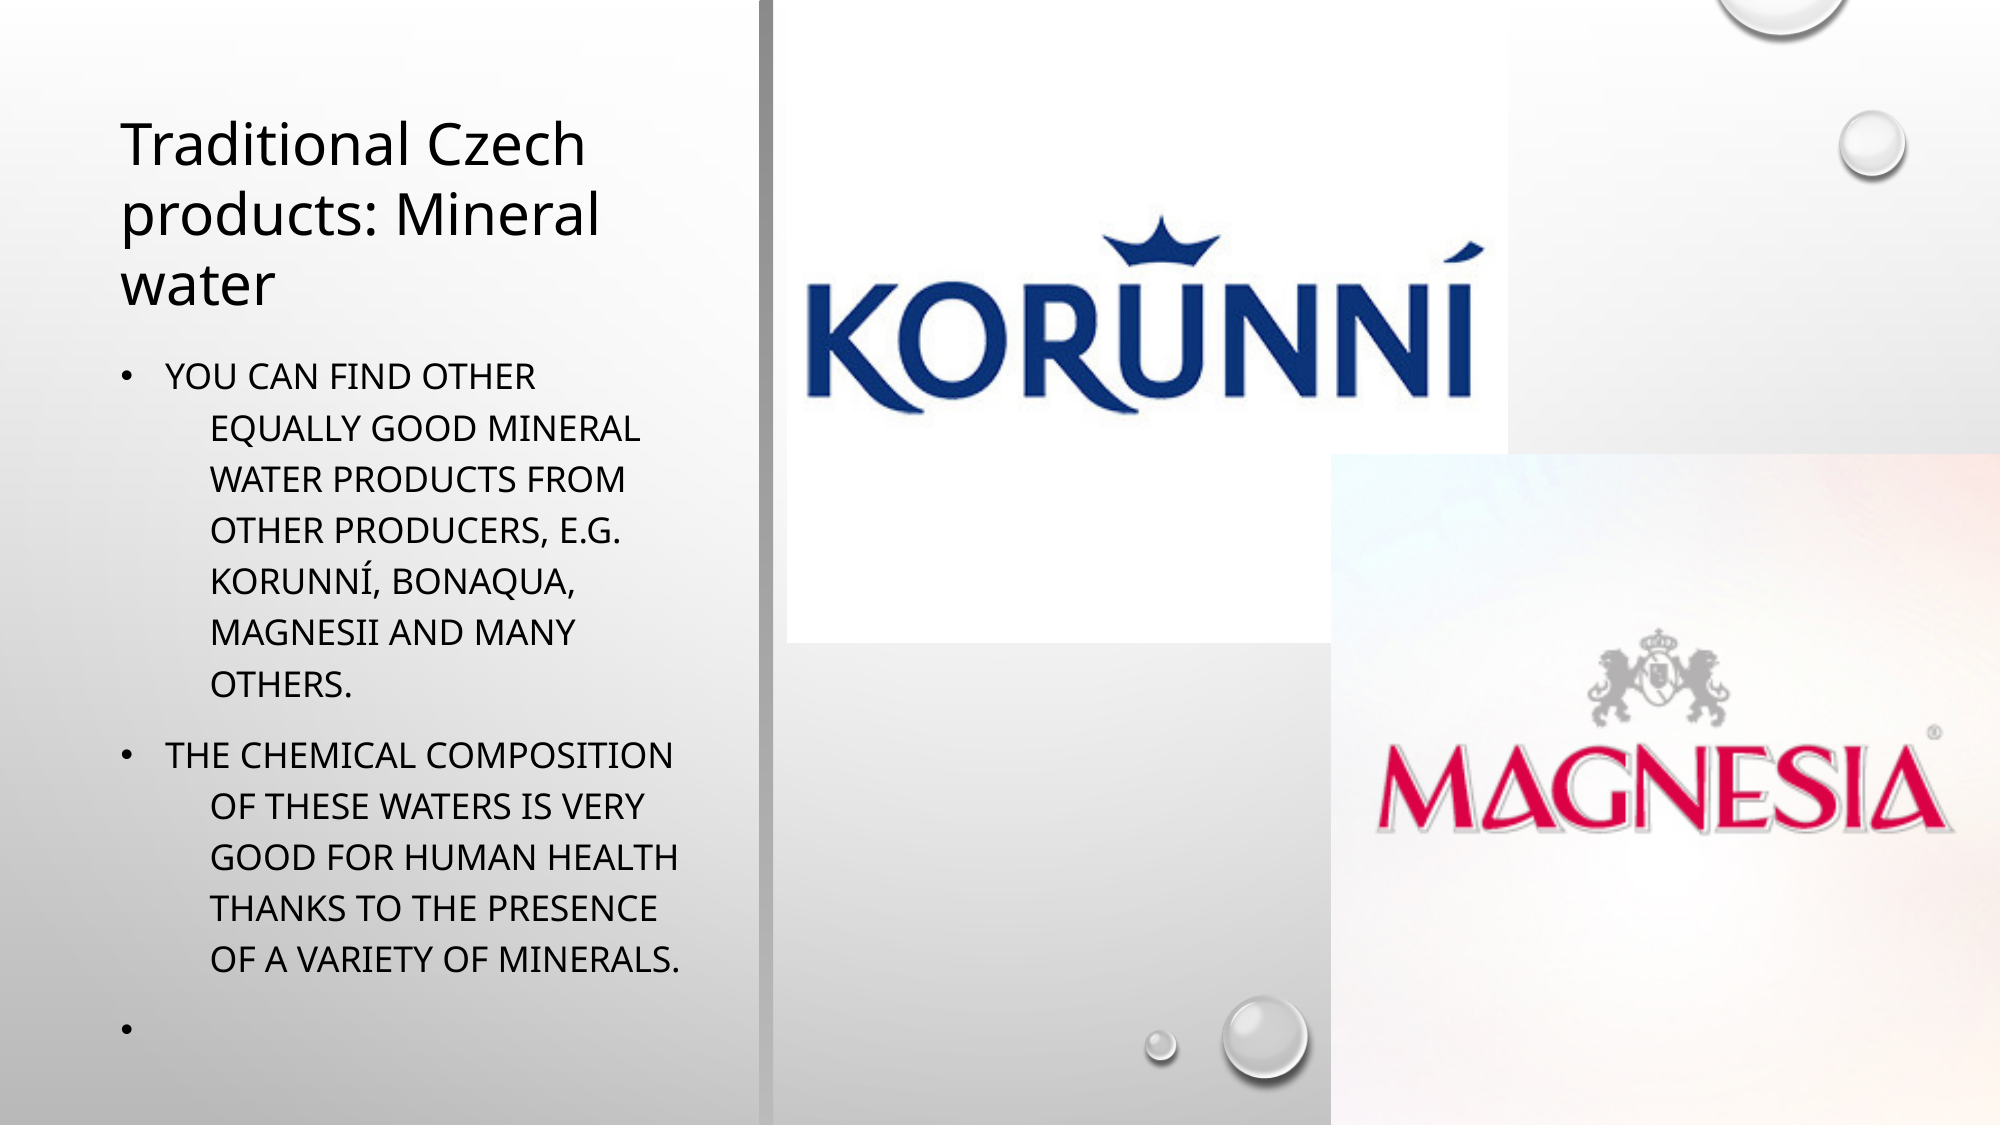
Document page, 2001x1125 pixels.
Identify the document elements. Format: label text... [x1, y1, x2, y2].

picture [0, 0, 760, 1125]
list You can find other equally good mineral water products from other producers, e.g. Korunní, Bonaqua, Magnesii and many others. The chemical composition of these waters is very good for human health thanks to the presence of a variety of minerals. [105, 338, 700, 1078]
picture [762, 0, 2000, 1125]
text_box Traditional Czech products: Mineral water [105, 99, 722, 257]
